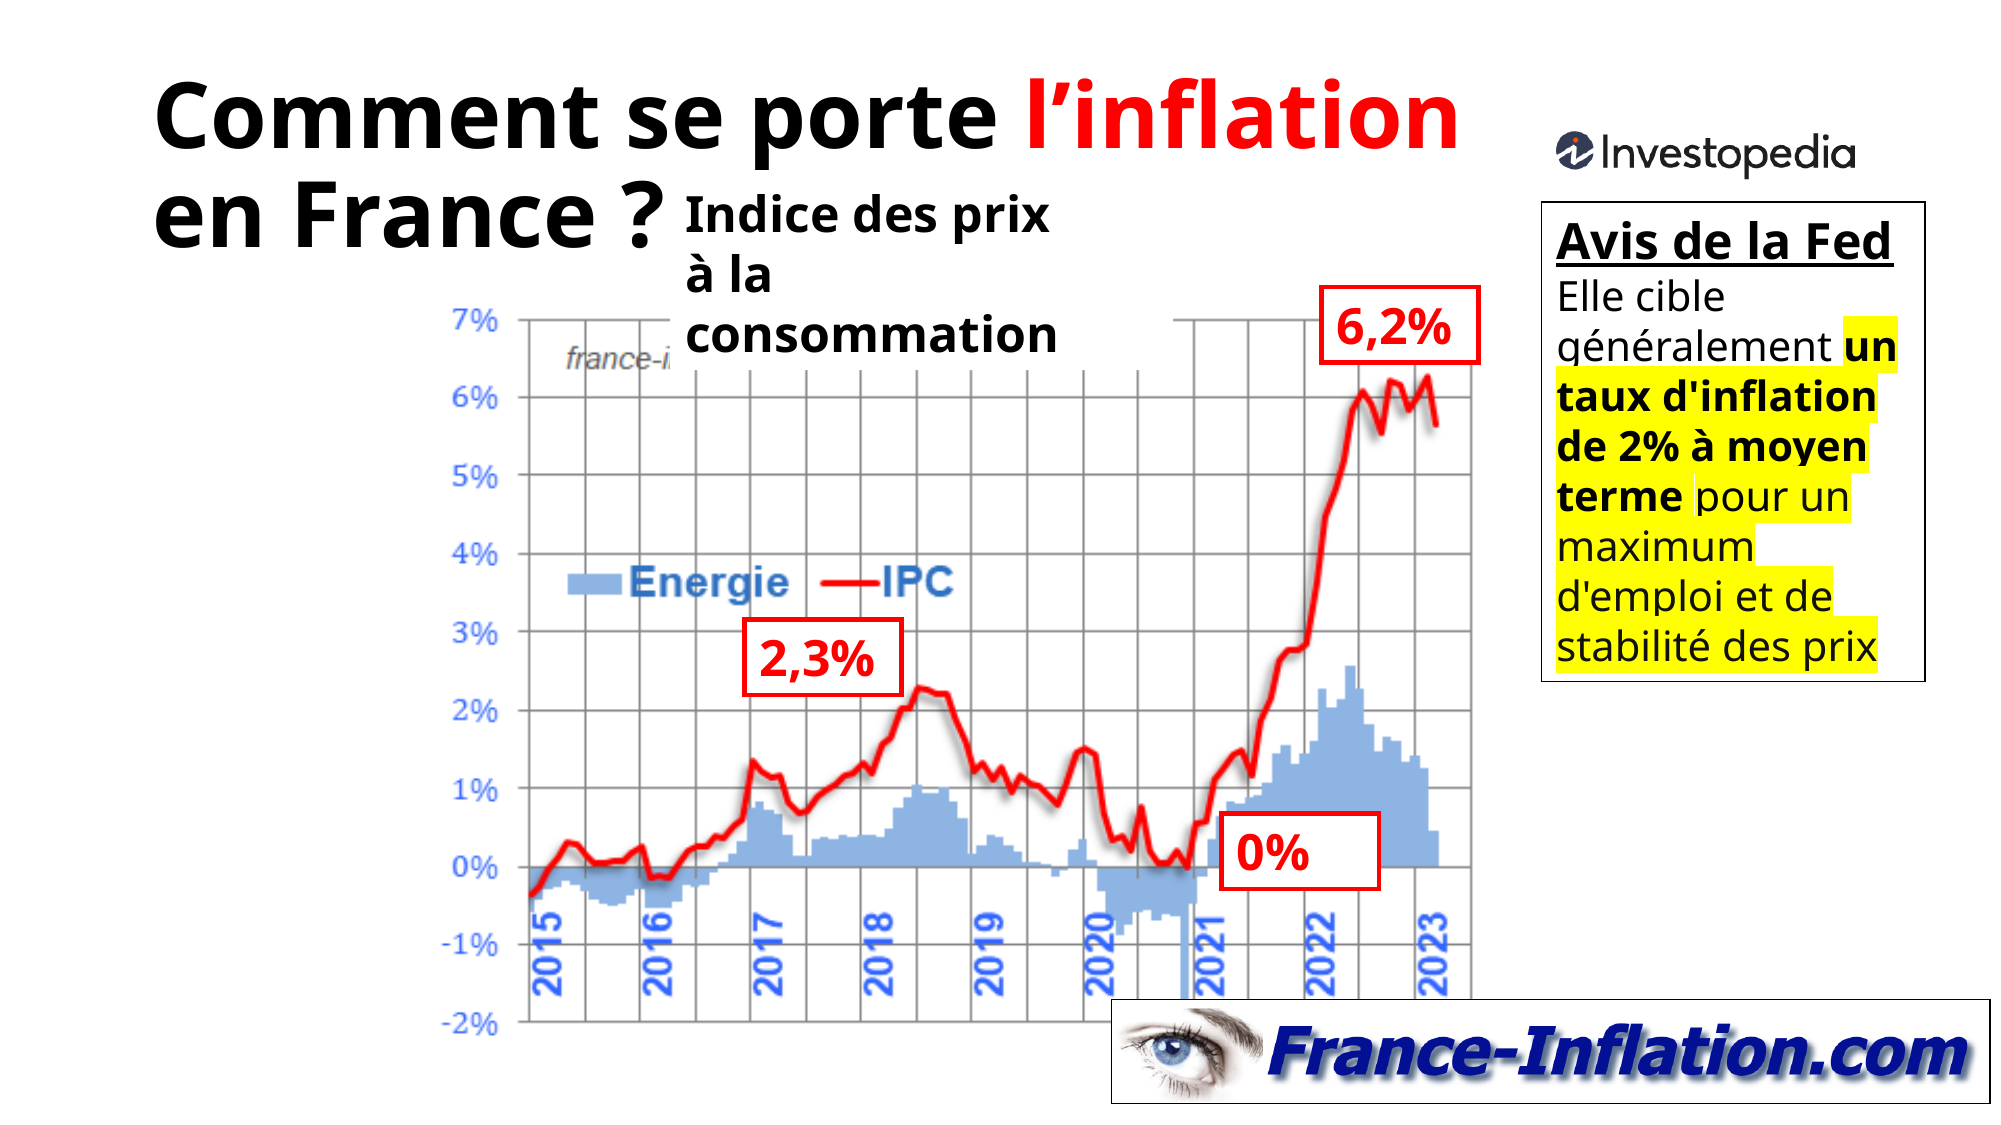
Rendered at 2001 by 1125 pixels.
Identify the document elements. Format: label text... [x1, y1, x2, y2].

picture [437, 307, 1479, 1038]
picture [1112, 1000, 1990, 1103]
title Comment se porte l’inflation en France ? [137, 59, 1803, 278]
text_box Avis de la Fed Elle cible généralement un taux d'inflation de 2% à moyen terme pour un maximum d'emploi et de stabilité des prix [1541, 201, 1926, 682]
text_box Indice des prix à la consommation [670, 175, 1174, 312]
text_box 2,3% [744, 619, 902, 696]
text_box 6,2% [1321, 286, 1479, 363]
picture [1537, 116, 1875, 193]
text_box 0% [1221, 813, 1379, 889]
